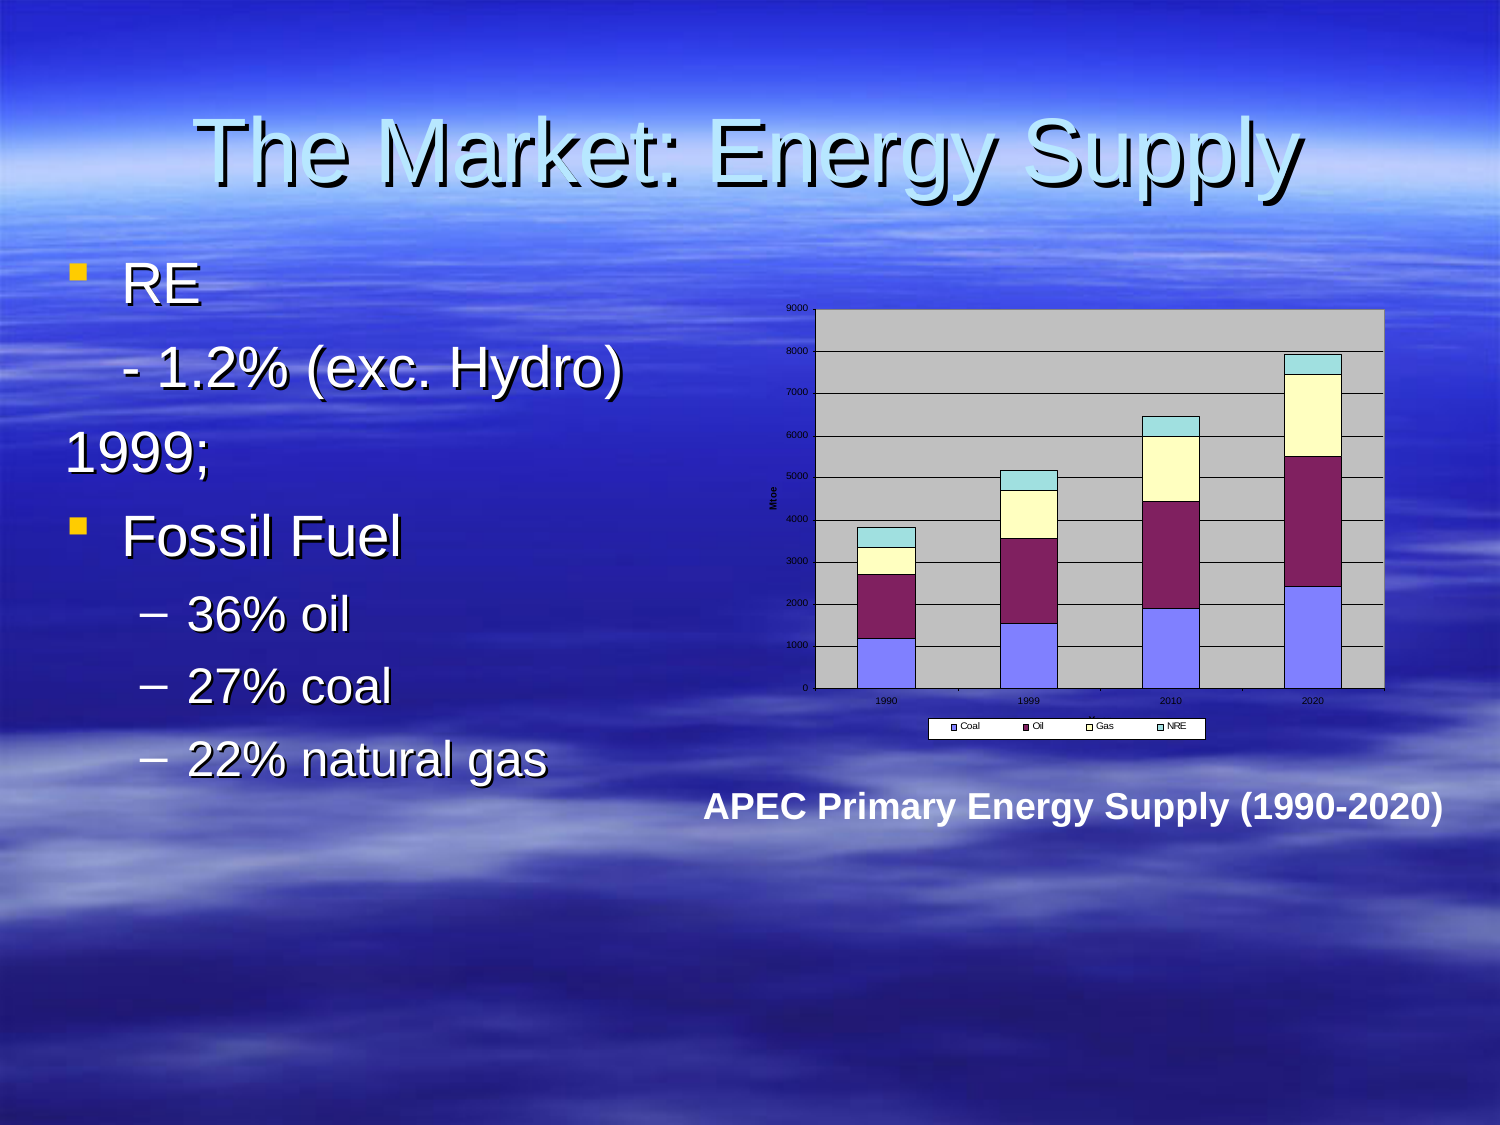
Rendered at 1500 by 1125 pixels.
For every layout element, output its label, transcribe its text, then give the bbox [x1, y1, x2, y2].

text_box APEC Primary Energy Supply (1990-2020) [688, 774, 1459, 836]
picture [0, 0, 1500, 1125]
list RE - 1.2% (exc. Hydro) 1999; Fossil Fuel 36% oil 27% coal 22% natural gas [50, 237, 713, 980]
title The Market: Energy Supply [49, 37, 1446, 255]
